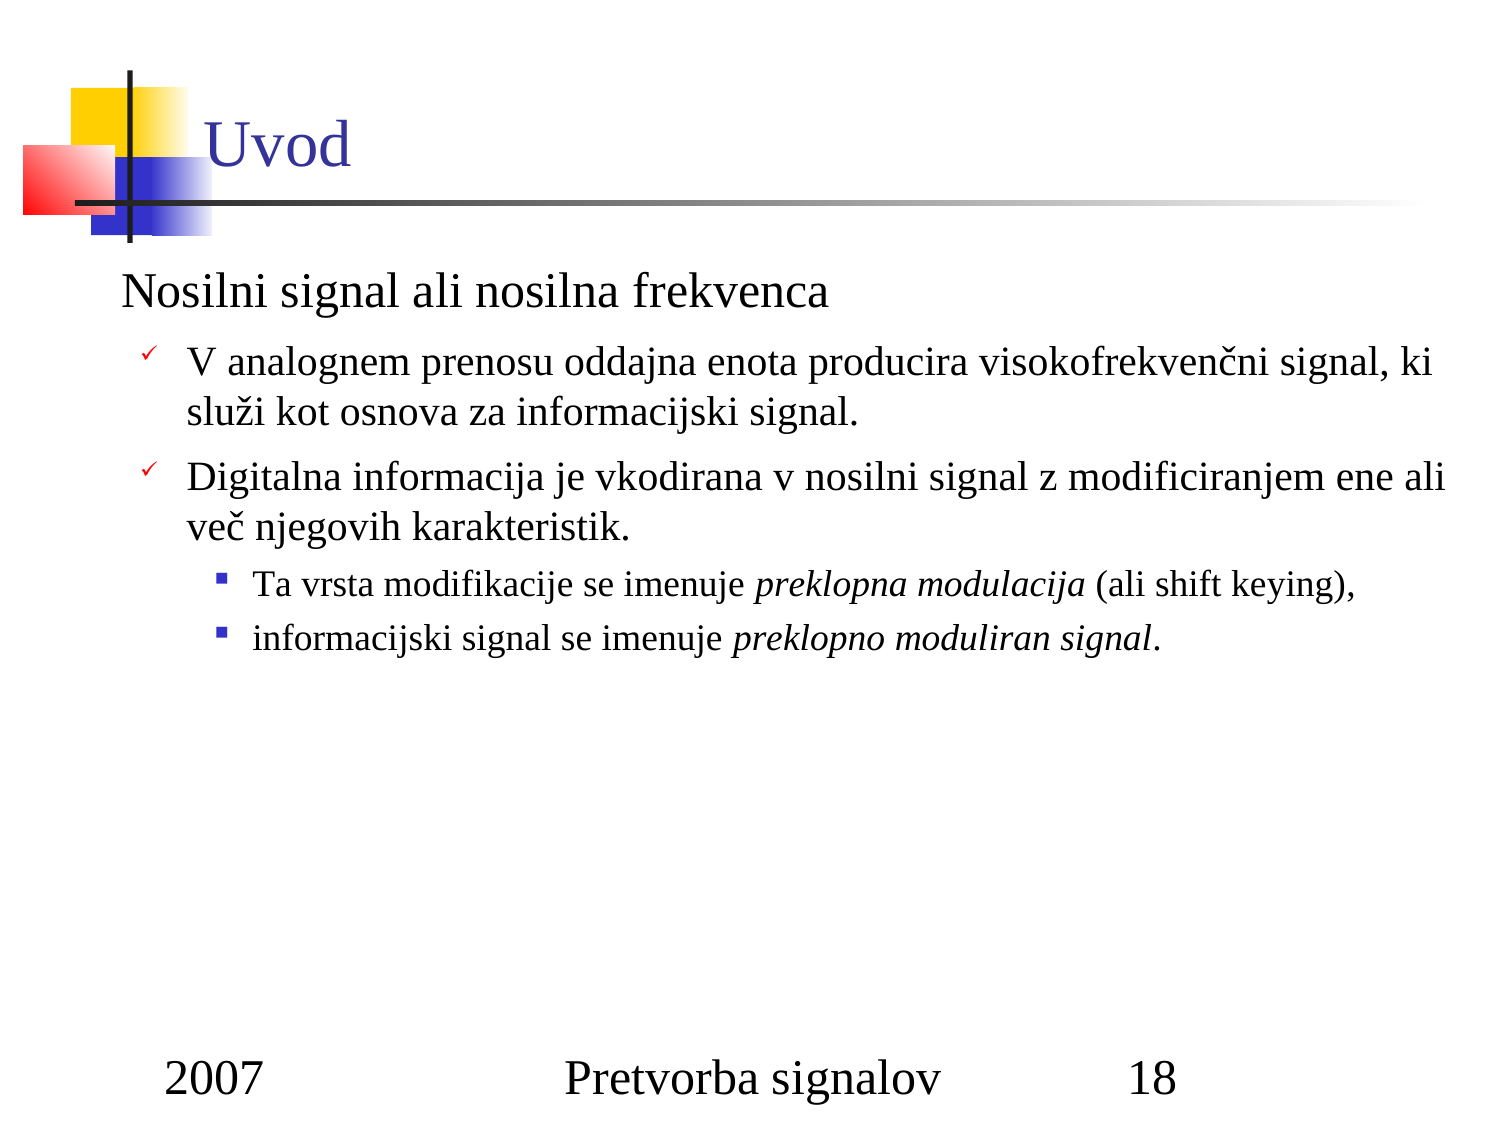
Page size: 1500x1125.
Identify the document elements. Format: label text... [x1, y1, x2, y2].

list Nosilni signal ali nosilna frekvenca V analognem prenosu oddajna enota producira visokofrekvenčni signal, ki služi kot osnova za informacijski signal. Digitalna informacija je vkodirana v nosilni signal z modificiranjem ene ali več njegovih karakteristik. Ta vrsta modifikacije se imenuje preklopna modulacija (ali shift keying), informacijski signal se imenuje preklopno moduliran signal. [50, 249, 1469, 1007]
title Uvod [188, 92, 1468, 188]
